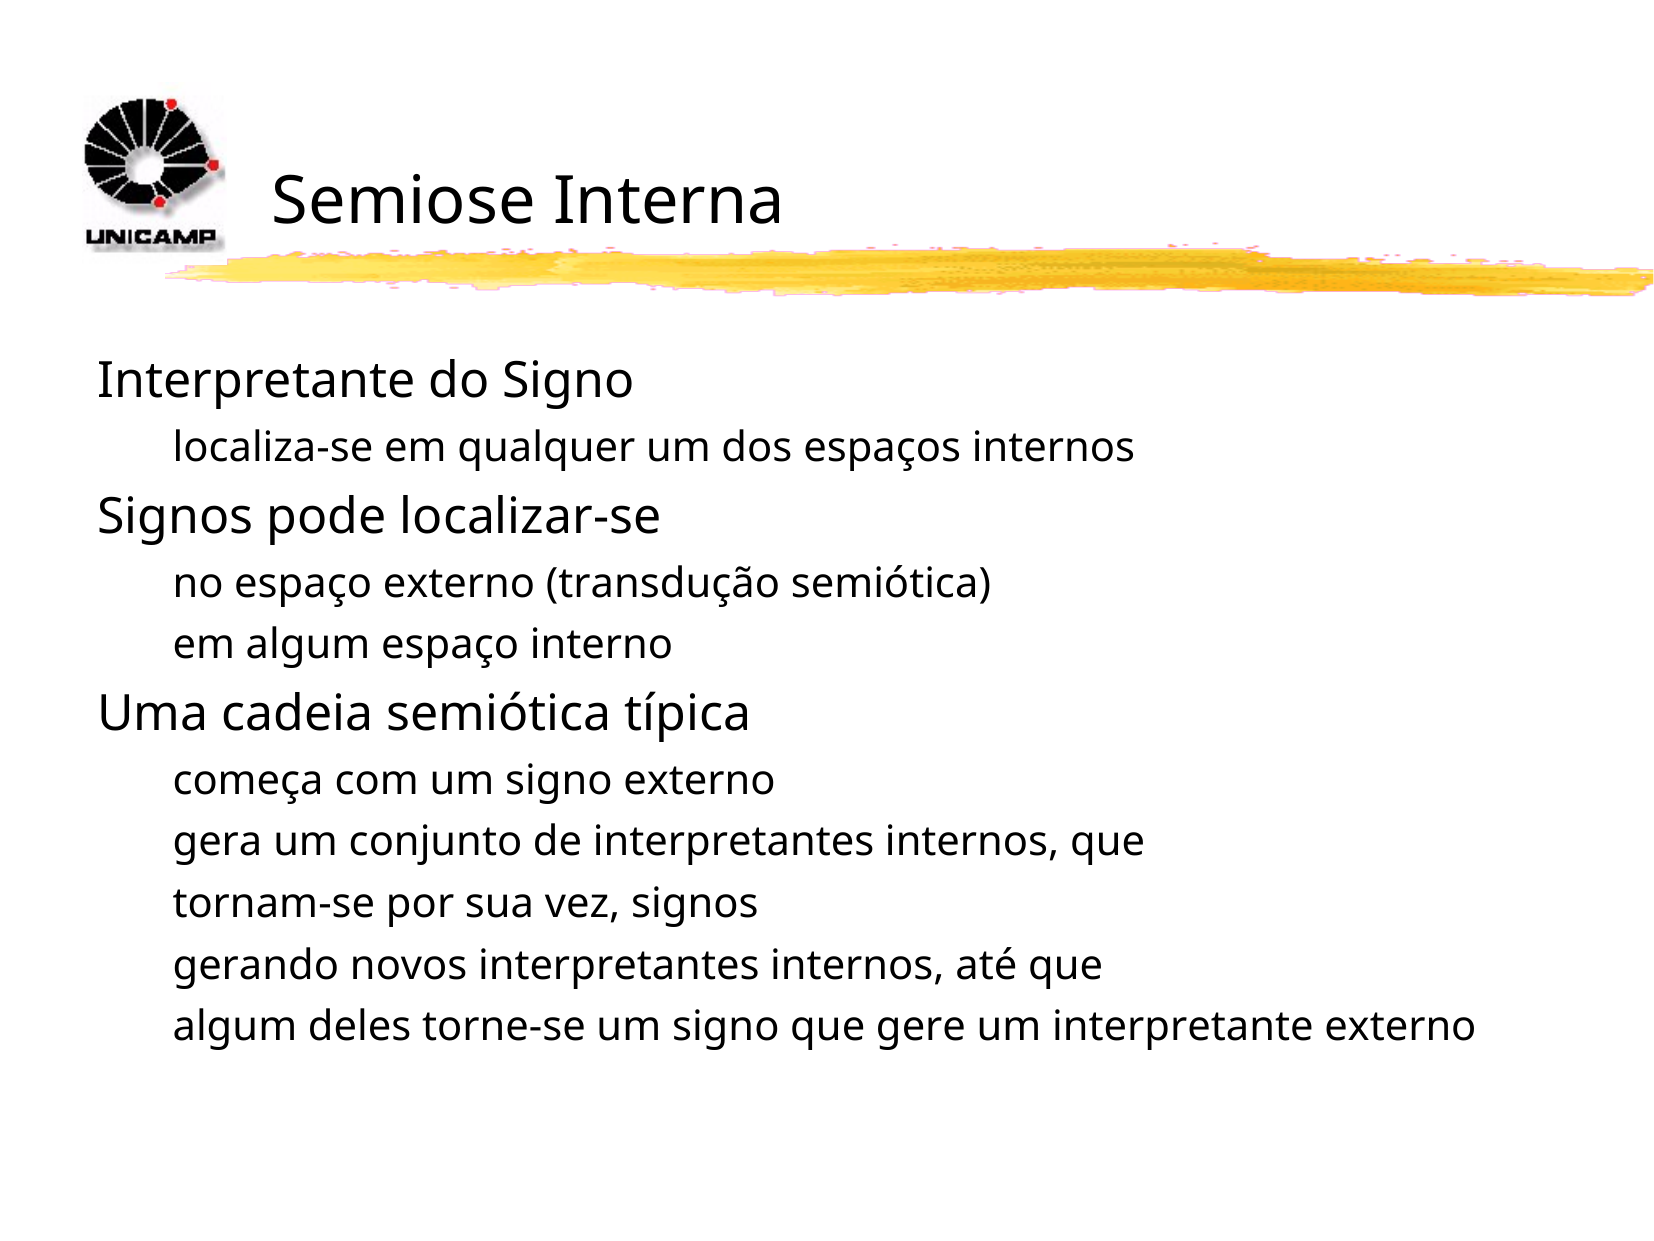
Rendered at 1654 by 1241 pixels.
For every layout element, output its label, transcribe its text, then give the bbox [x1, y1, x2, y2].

list Interpretante do Signo localiza-se em qualquer um dos espaços internos Signos pode localizar-se no espaço externo (transdução semiótica) em algum espaço interno Uma cadeia semiótica típica começa com um signo externo gera um conjunto de interpretantes internos, que tornam-se por sua vez, signos gerando novos interpretantes internos, até que algum deles torne-se um signo que gere um interpretante externo [82, 340, 1562, 1103]
title Semiose Interna [257, 41, 1580, 248]
picture [82, 82, 1654, 308]
